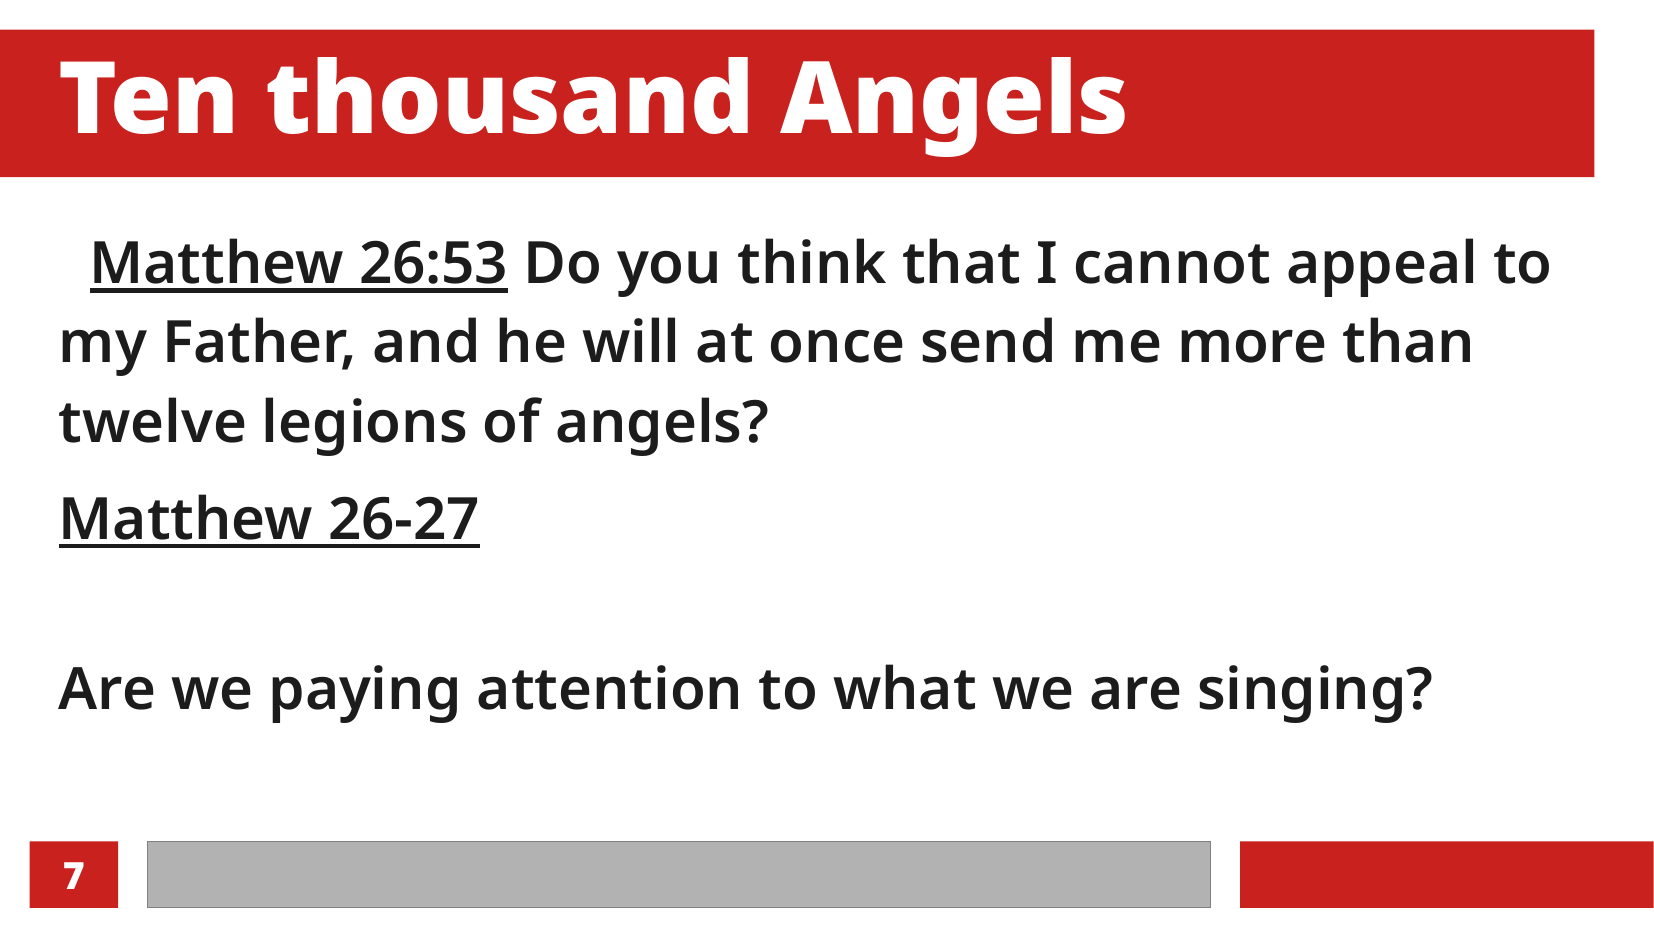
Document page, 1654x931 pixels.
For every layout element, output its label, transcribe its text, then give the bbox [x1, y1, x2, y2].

list Matthew 26:53 Do you think that I cannot appeal to my Father, and he will at once send me more than twelve legions of angels? Matthew 26-27 Are we paying attention to what we are singing? [59, 221, 1565, 798]
title Ten thousand Angels [59, 44, 1595, 163]
